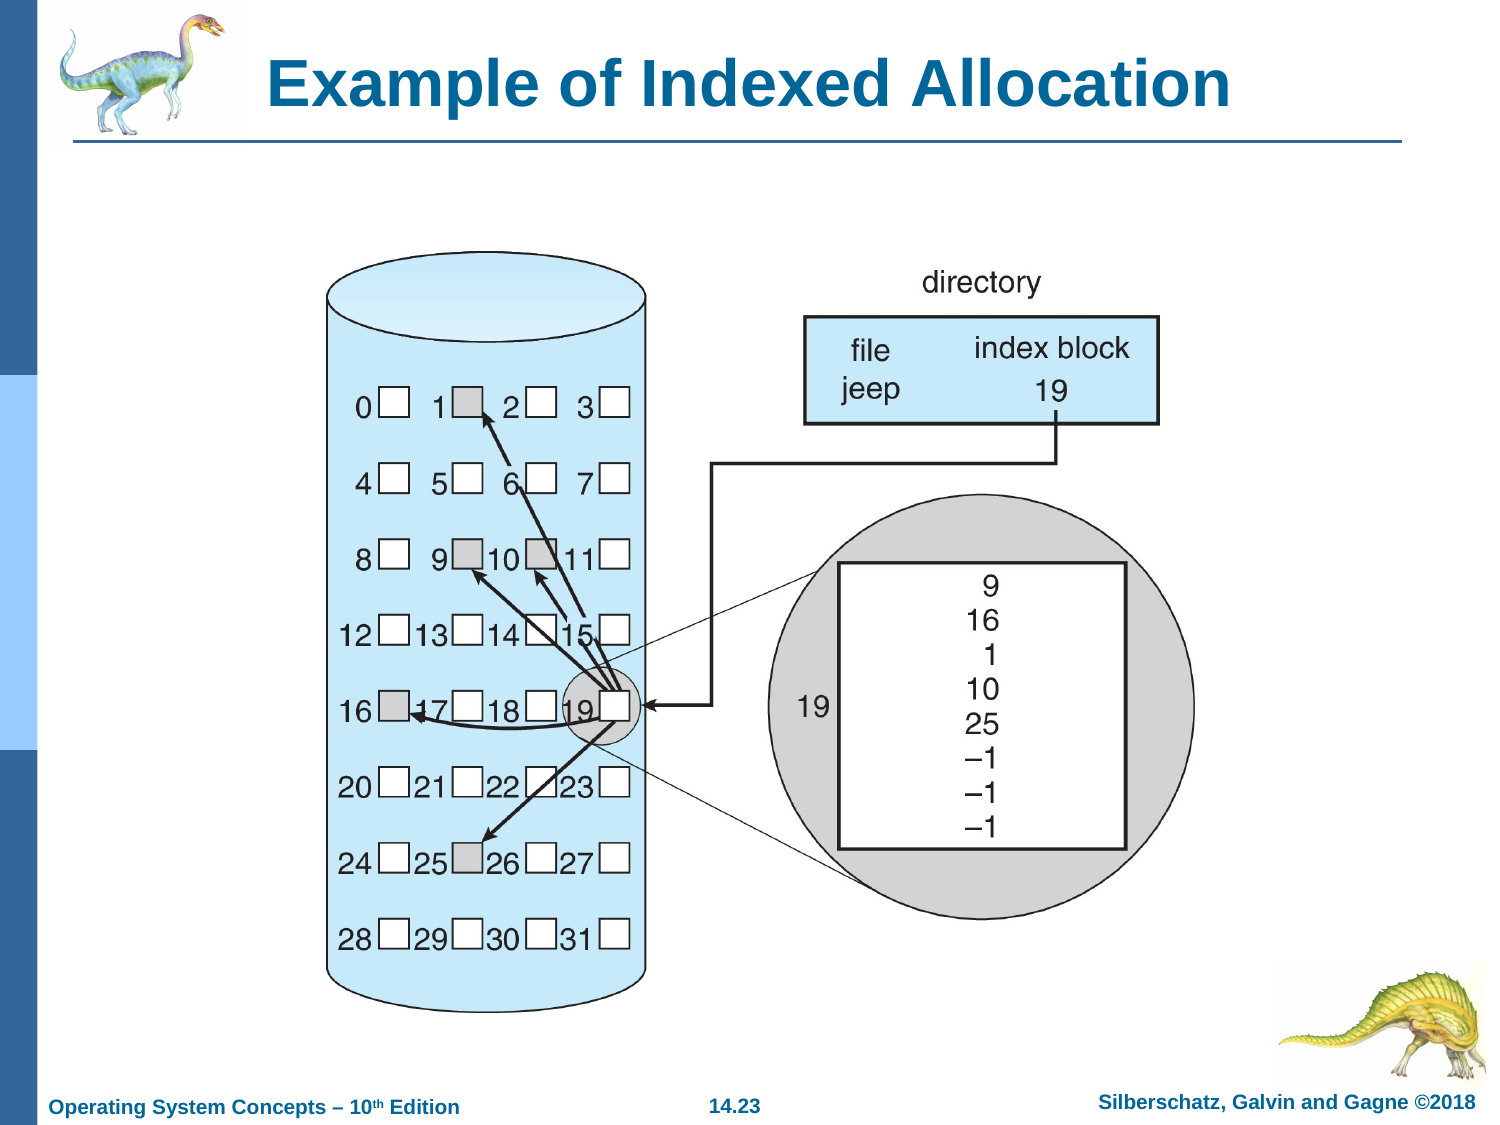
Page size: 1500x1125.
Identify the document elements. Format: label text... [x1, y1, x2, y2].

picture [1415, 1094, 1423, 1099]
picture [1275, 959, 1486, 1090]
title Example of Indexed Allocation [75, 32, 1426, 128]
picture [326, 251, 1195, 1013]
picture [46, 0, 243, 149]
